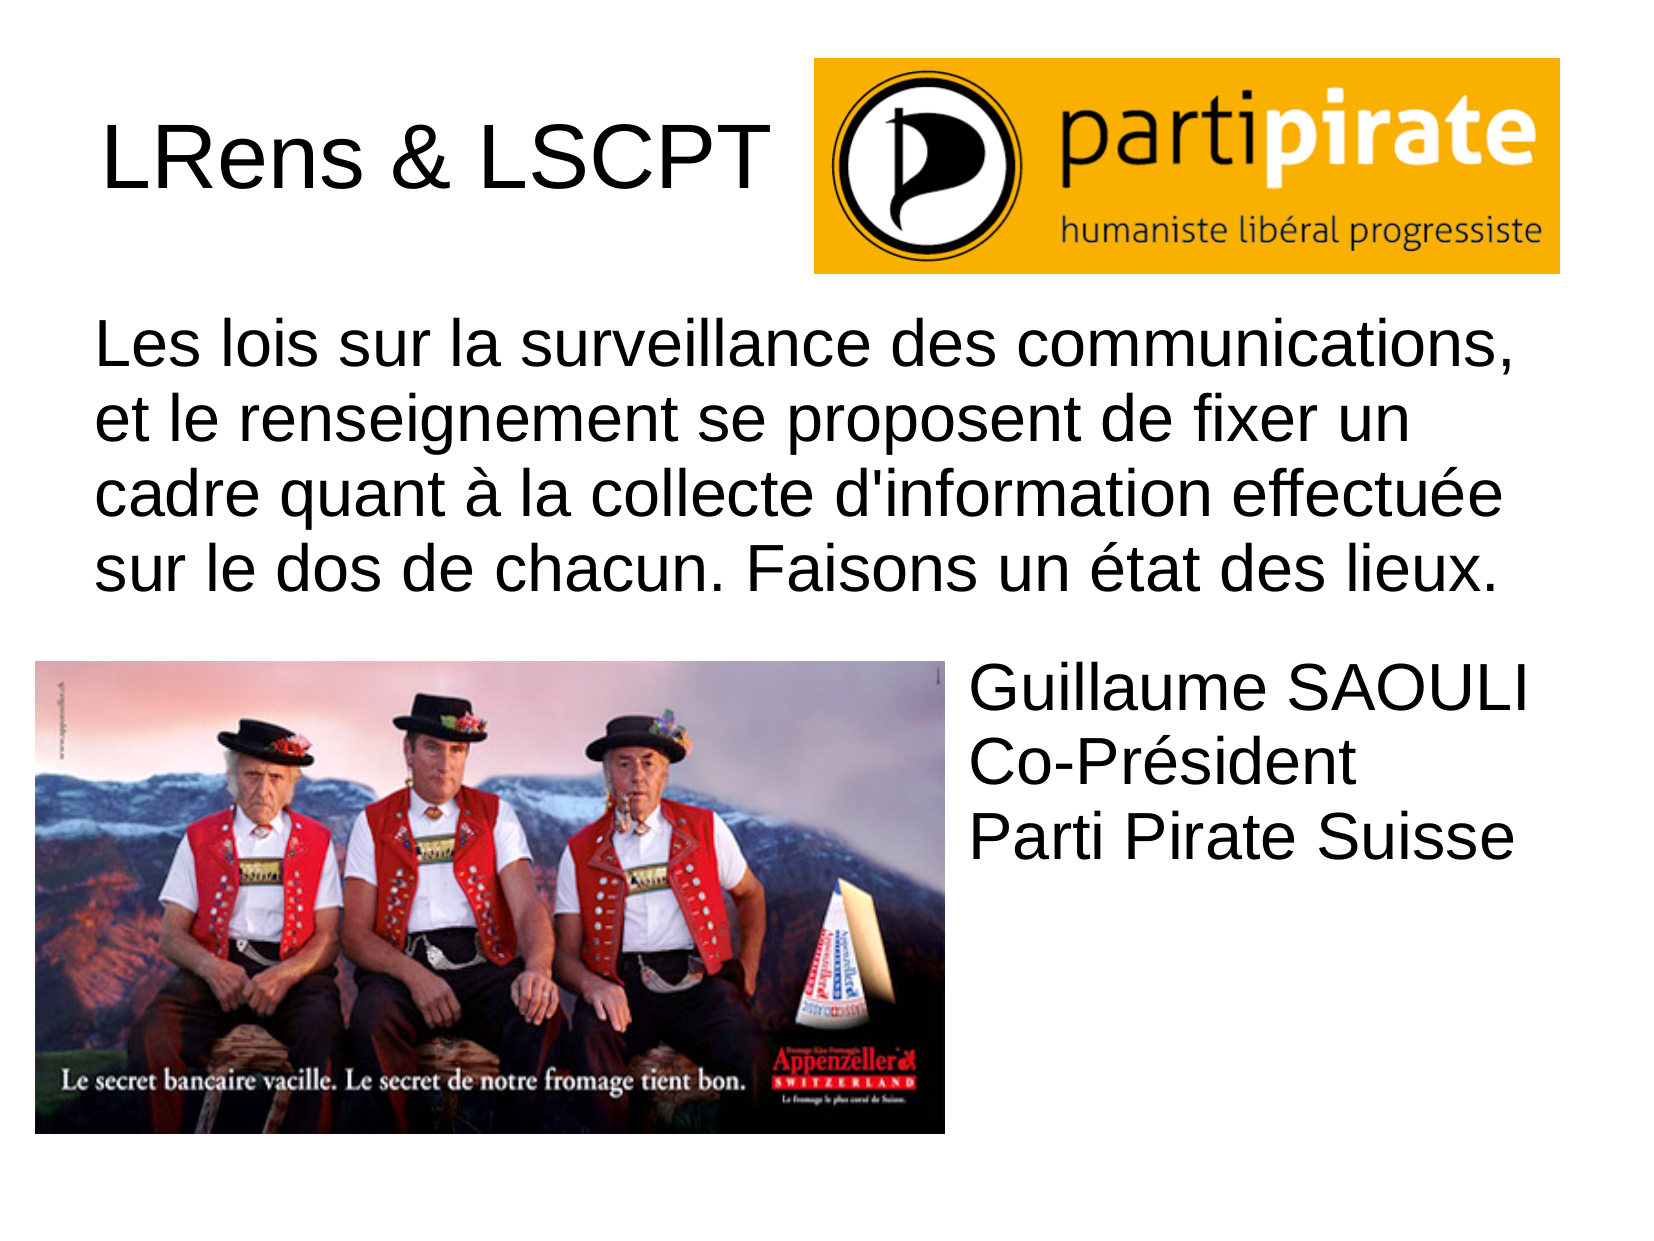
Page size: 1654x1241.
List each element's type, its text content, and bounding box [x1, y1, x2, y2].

list Guillaume SAOULI Co-Président Parti Pirate Suisse [968, 649, 1654, 875]
title LRens & LSCPT [0, 52, 1182, 260]
list Les lois sur la surveillance des communications, et le renseignement se proposent de fixer un cadre quant à la collecte d'information effectuée sur le dos de chacun. Faisons un état des lieux. [94, 306, 1583, 697]
picture [35, 661, 945, 1134]
picture [814, 58, 1560, 274]
